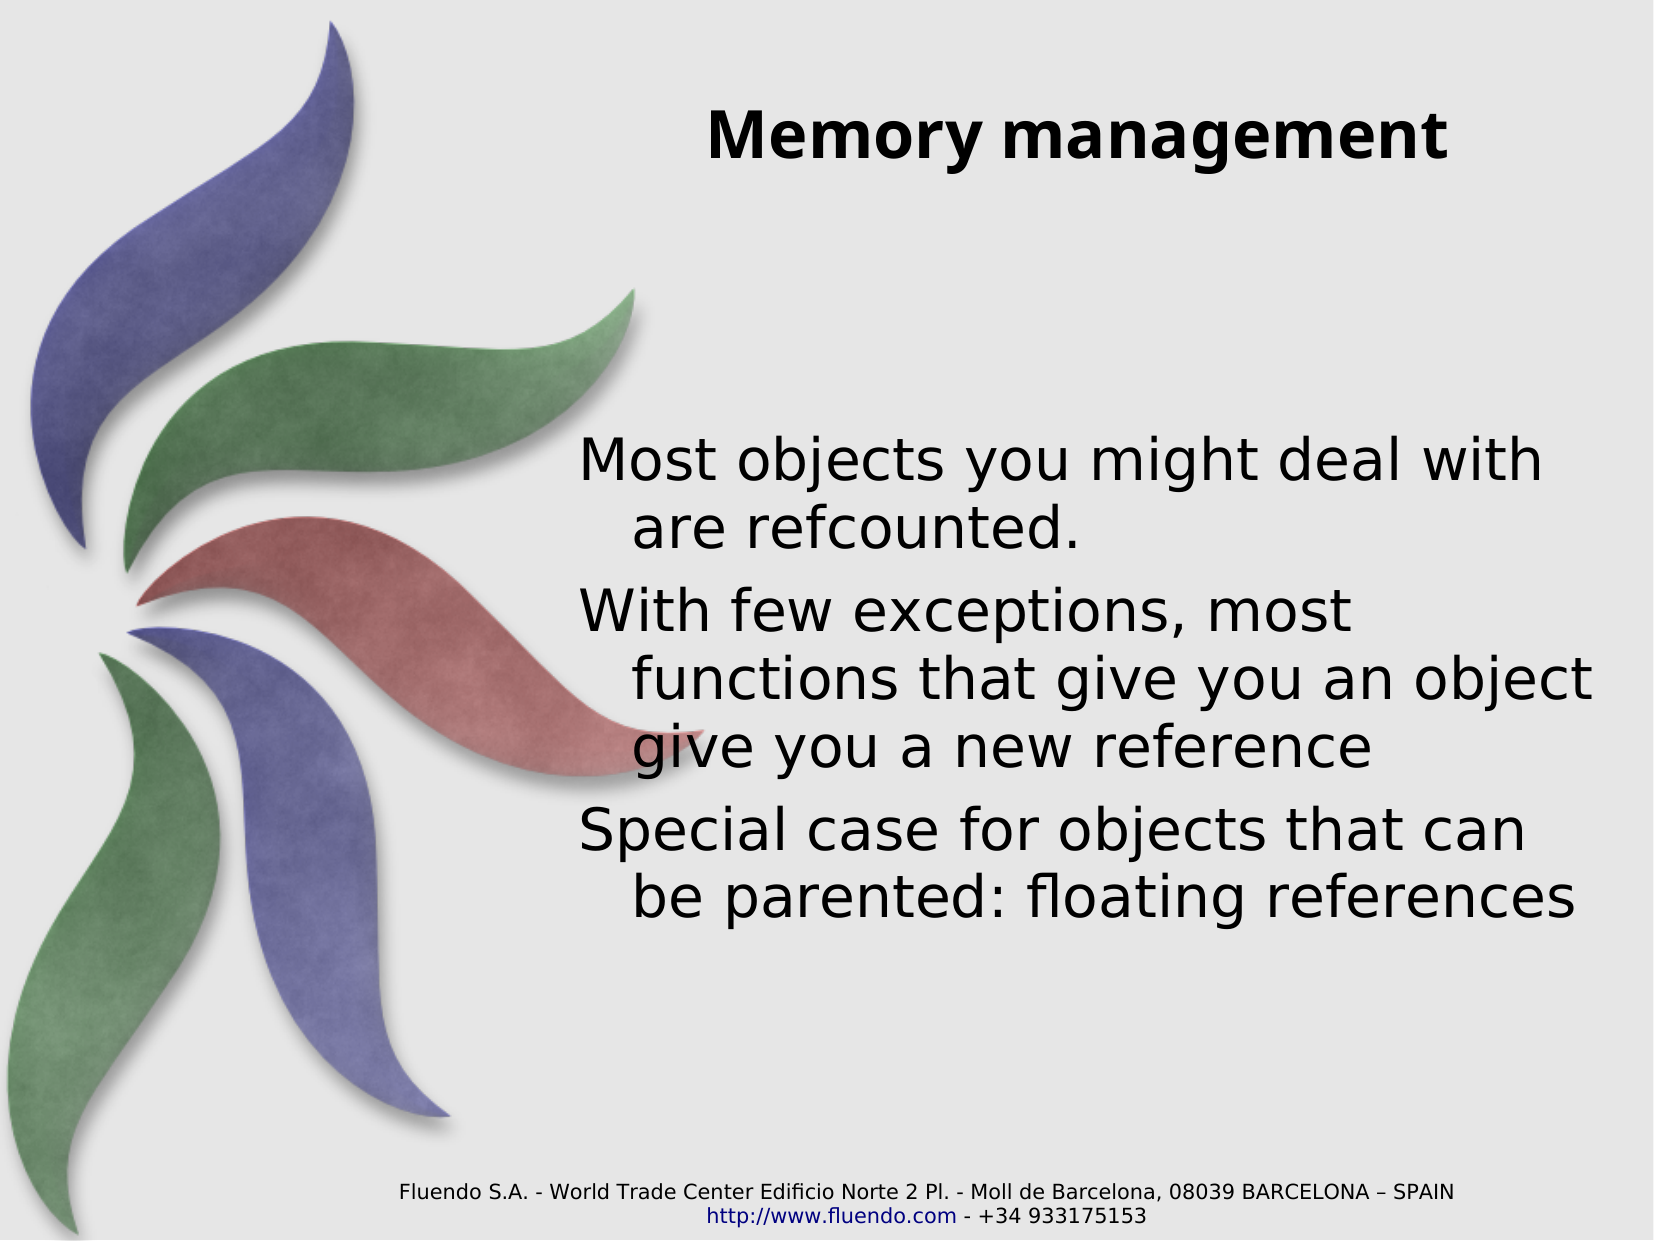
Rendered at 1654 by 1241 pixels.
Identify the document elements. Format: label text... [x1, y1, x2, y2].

title Memory management [561, 59, 1595, 207]
list Most objects you might deal with are refcounted. With few exceptions, most functions that give you an object give you a new reference Special case for objects that can be parented: floating references [561, 236, 1595, 1123]
picture [0, 0, 711, 1241]
